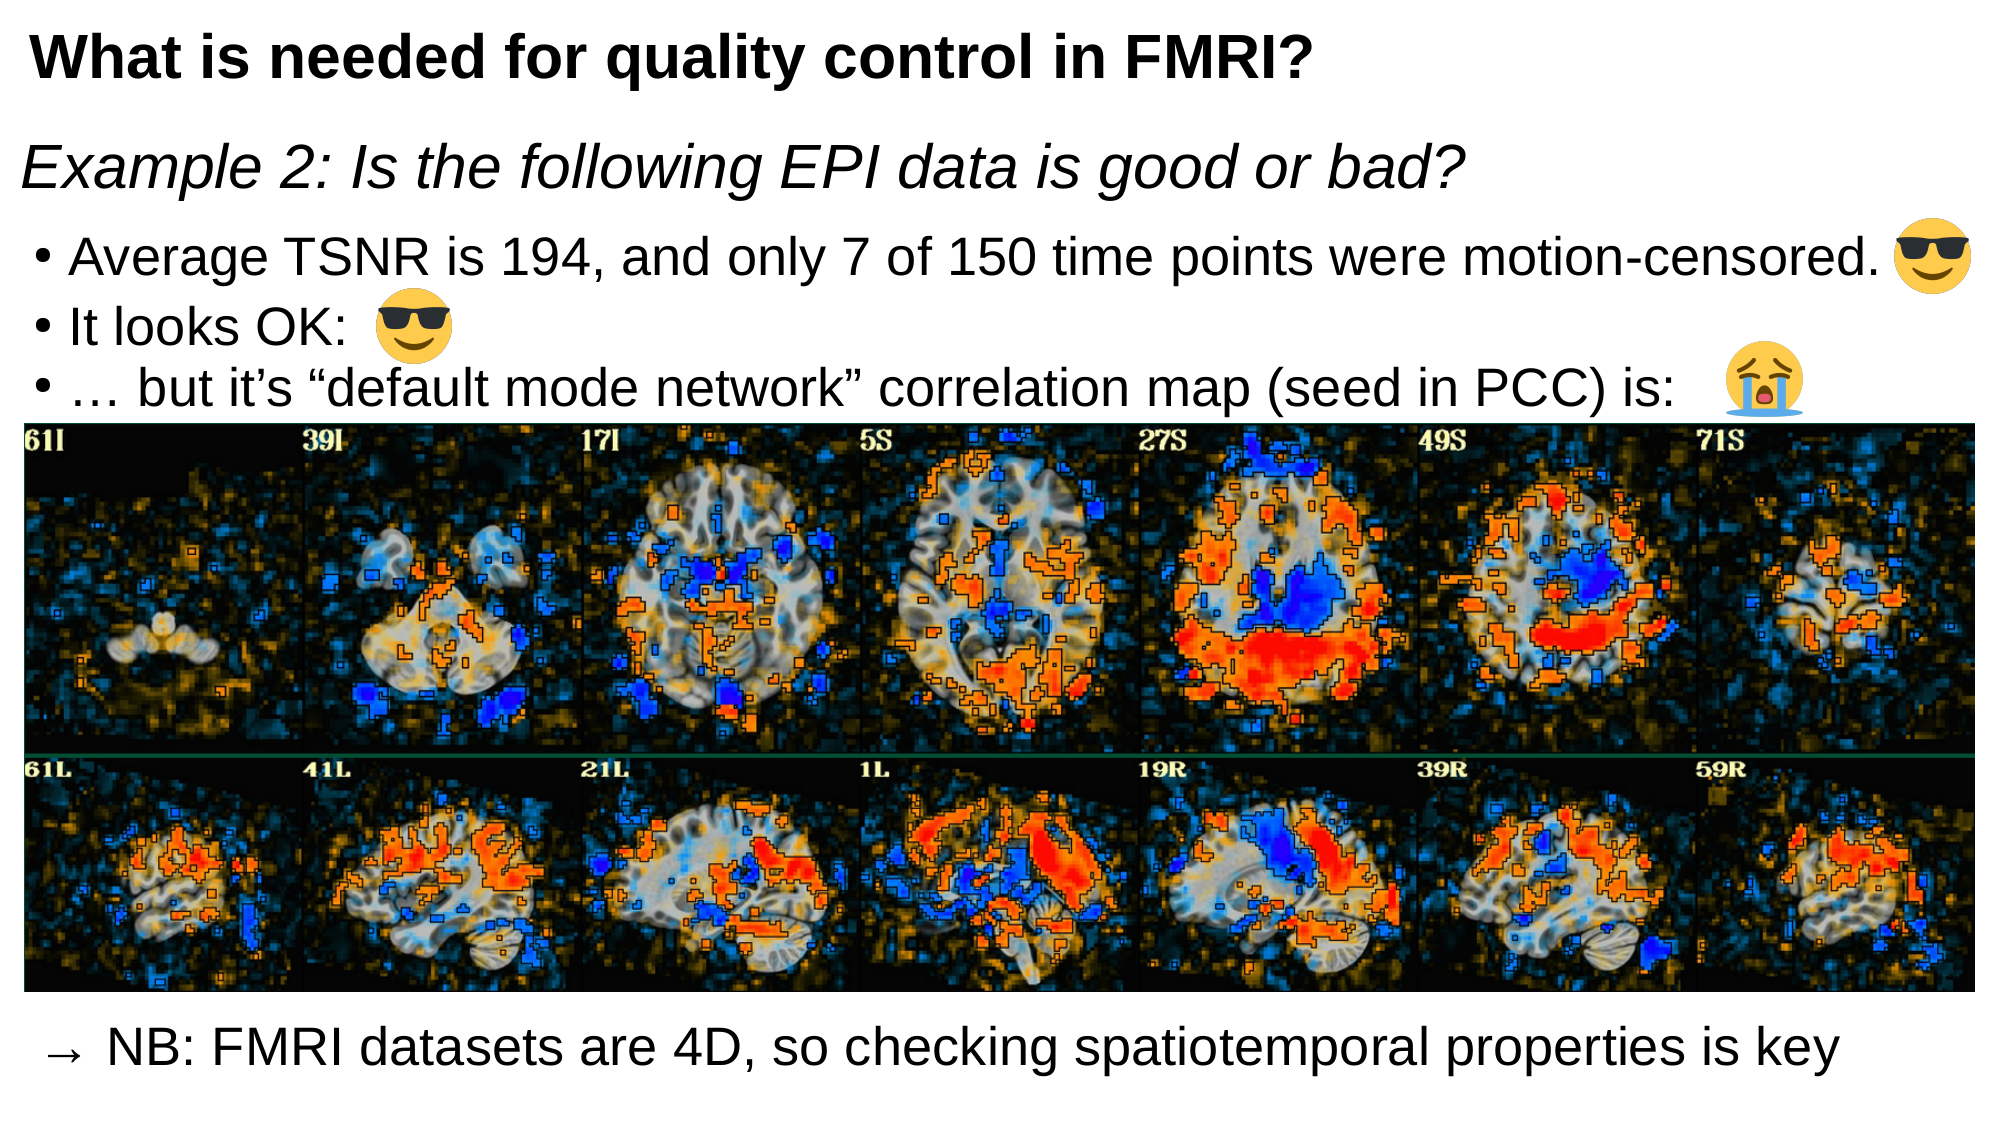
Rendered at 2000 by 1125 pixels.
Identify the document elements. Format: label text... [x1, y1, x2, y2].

text_box What is needed for quality control in FMRI? [15, 15, 1344, 100]
picture [24, 423, 1975, 992]
text_box Average TSNR is 194, and only 7 of 150 time points were motion-censored. It looks OK: … but it’s “default mode network” correlation map (seed in PCC) is: [18, 210, 1985, 425]
text_box Example 2: Is the following EPI data is good or bad? [5, 124, 1484, 210]
picture [1724, 339, 1805, 419]
picture [374, 286, 454, 366]
picture [1892, 216, 1973, 296]
text_box → NB: FMRI datasets are 4D, so checking spatiotemporal properties is key [22, 1008, 1974, 1084]
